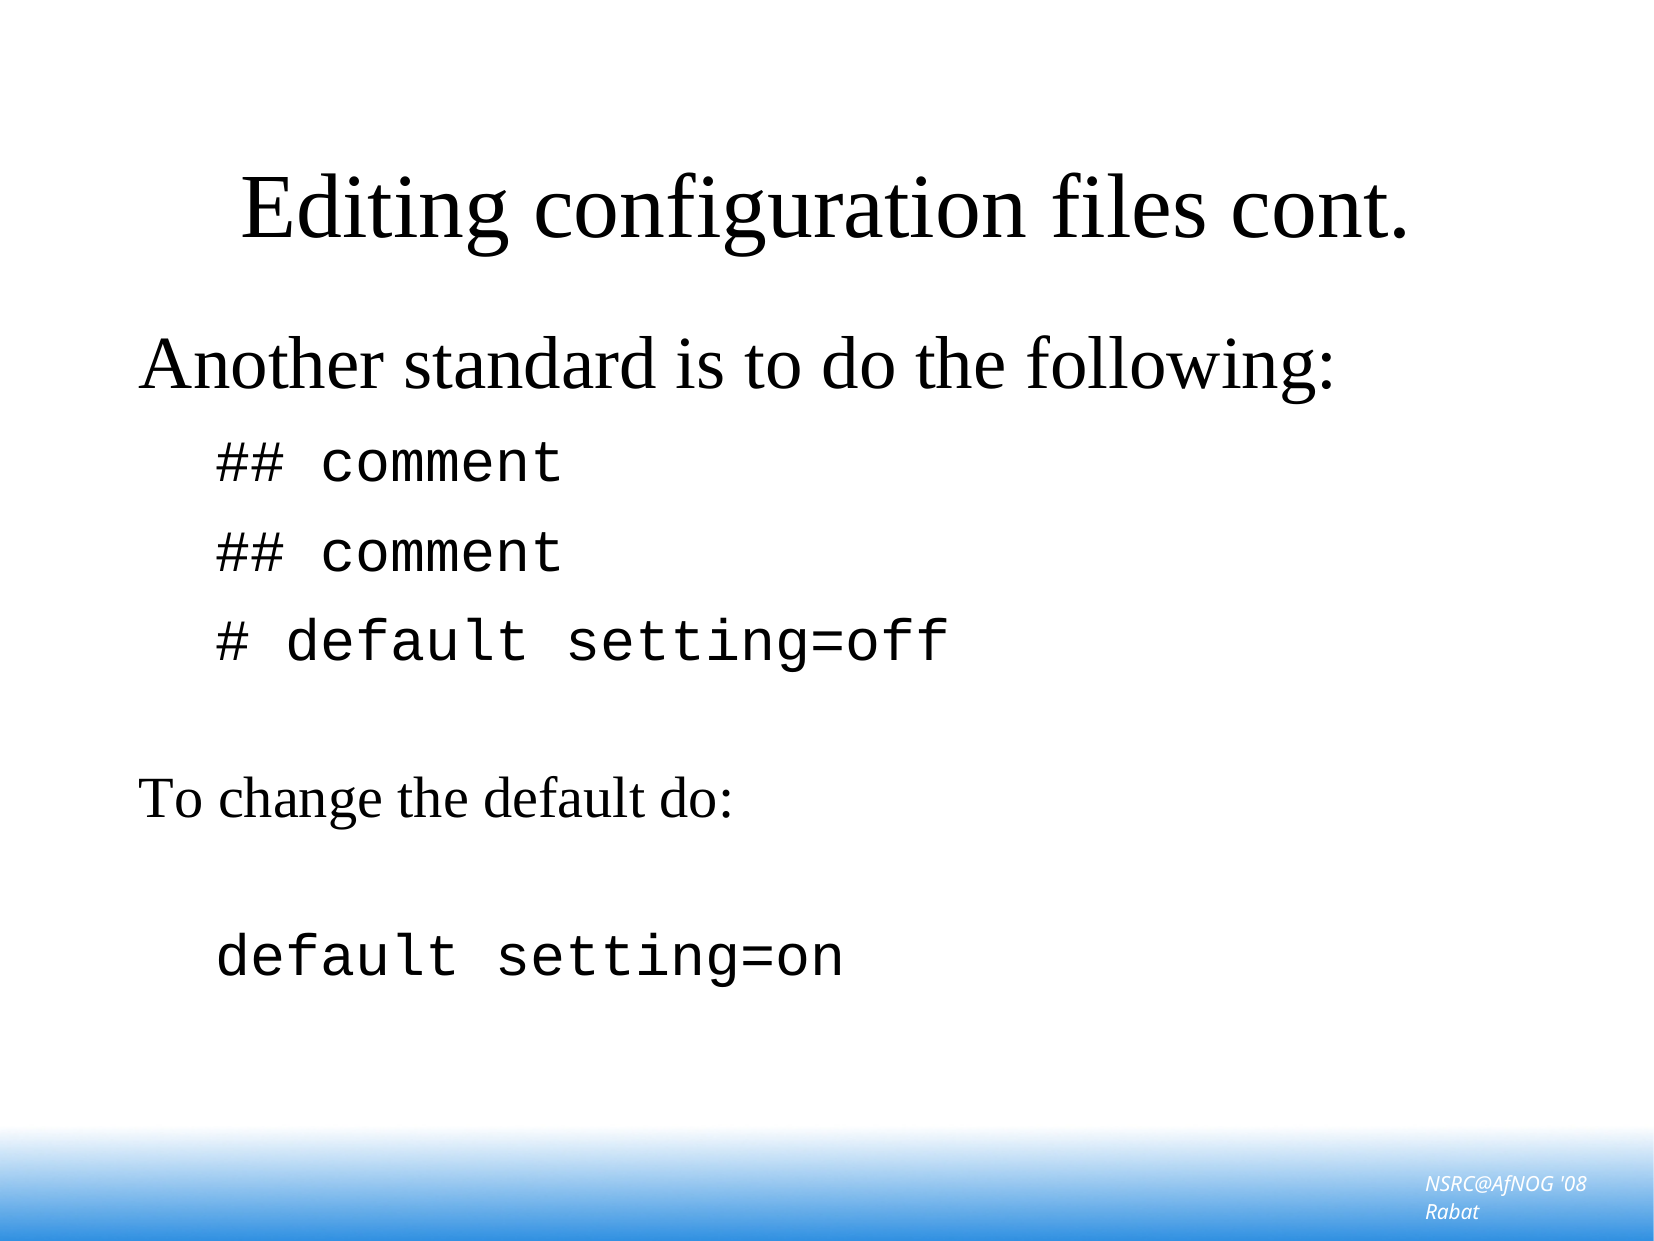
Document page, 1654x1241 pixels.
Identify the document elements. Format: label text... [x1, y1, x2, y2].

title Editing configuration files cont. [121, 102, 1534, 311]
picture [0, 1124, 1654, 1241]
list Another standard is to do the following: ## comment ## comment # default setting=off To change the default do: default setting=on [121, 327, 1534, 1117]
